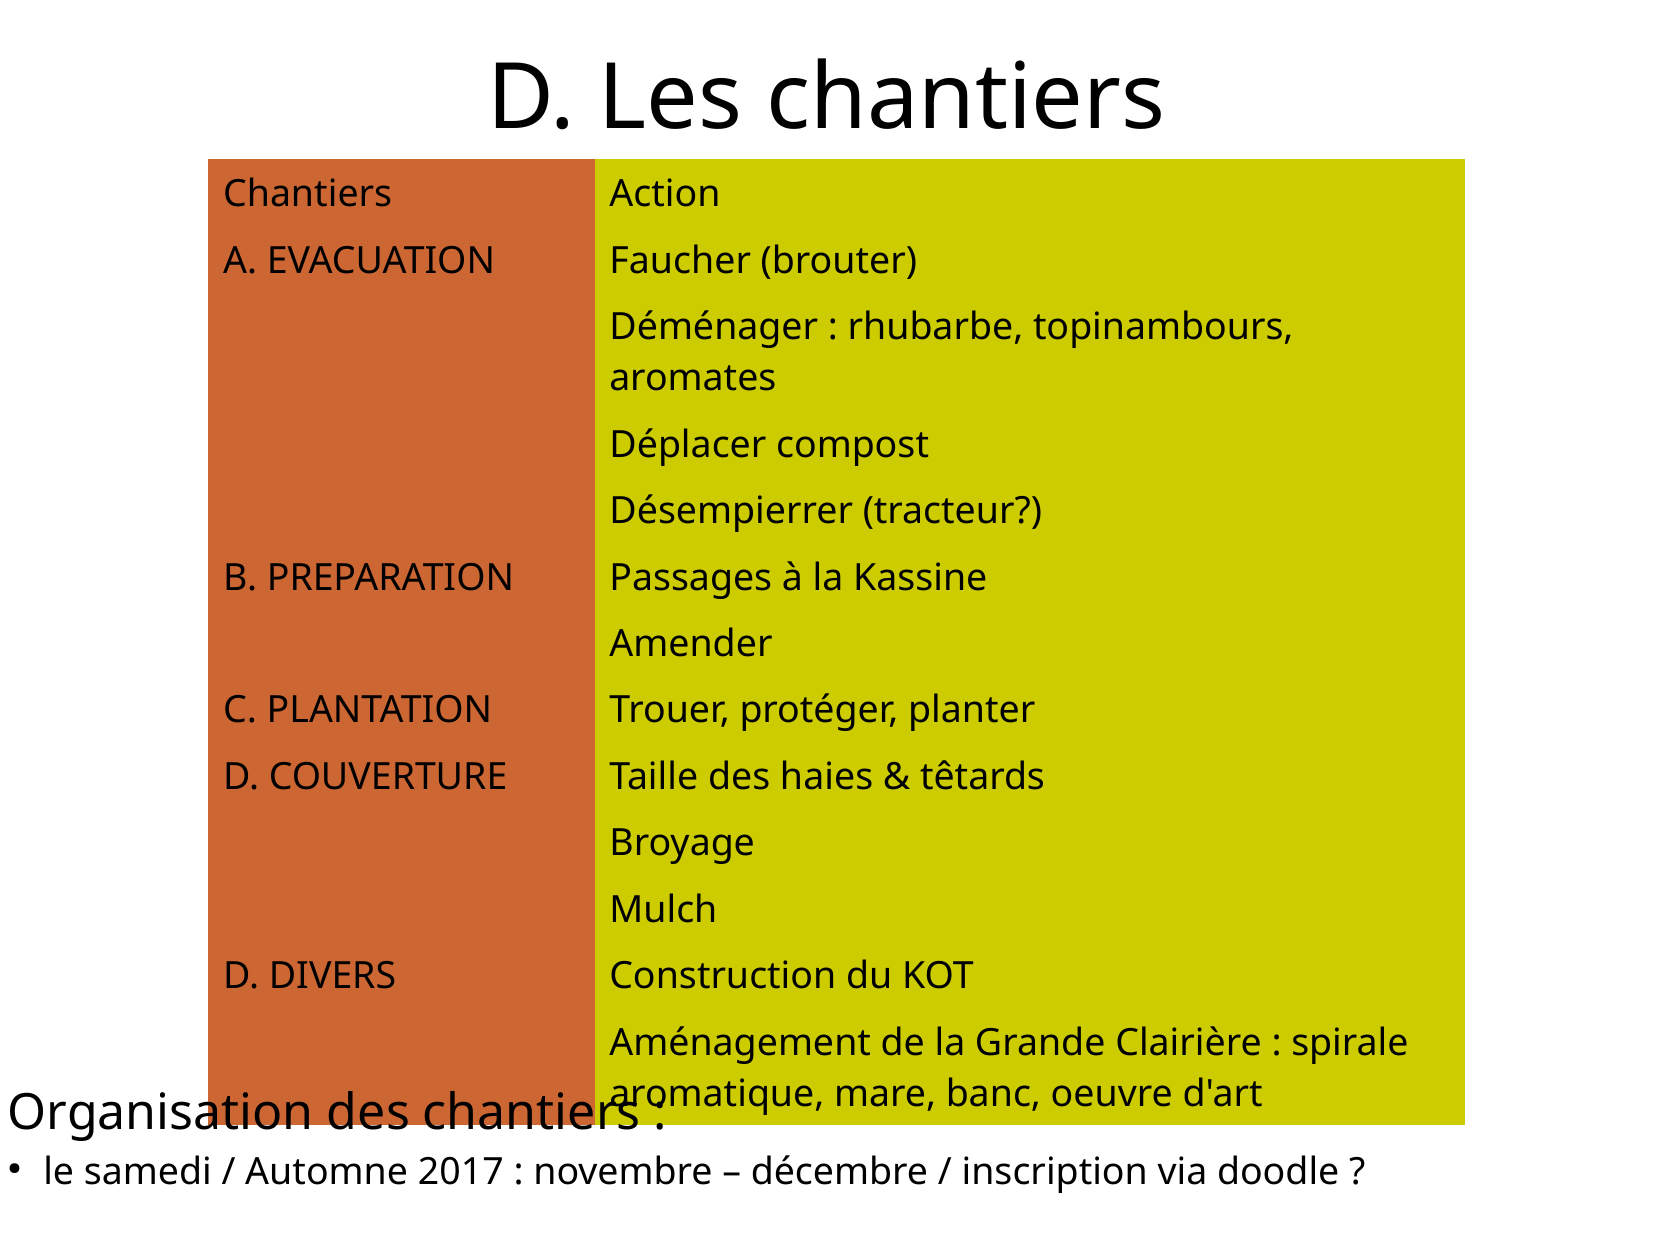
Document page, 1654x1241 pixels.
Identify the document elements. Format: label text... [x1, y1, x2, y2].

table_cell Taille des haies & têtards [595, 742, 1465, 808]
table_cell [208, 476, 595, 542]
table_cell Déménager : rhubarbe, topinambours, aromates [595, 292, 1465, 410]
table_cell Construction du KOT [595, 941, 1465, 1008]
table_cell Déplacer compost [595, 410, 1465, 476]
table_cell A. EVACUATION [208, 226, 595, 292]
table_cell [208, 1008, 595, 1068]
table_cell Broyage [595, 808, 1465, 875]
table_cell C. PLANTATION [208, 675, 595, 742]
table_header Chantiers [208, 159, 595, 226]
text_box Organisation des chantiers : le samedi / Automne 2017 : novembre – décembre / inscription via doodle ? [0, 1068, 1381, 1240]
table_cell Trouer, protéger, planter [595, 675, 1465, 742]
table_cell B. PREPARATION [208, 542, 595, 609]
table_cell [208, 410, 595, 476]
title D. Les chantiers [82, 33, 1571, 153]
table_cell [208, 292, 595, 410]
table_header Action [595, 159, 1465, 226]
table_cell D. DIVERS [208, 941, 595, 1008]
table_cell Faucher (brouter) [595, 226, 1465, 292]
table_cell Amender [595, 609, 1465, 675]
table_cell Désempierrer (tracteur?) [595, 476, 1465, 542]
table_cell Aménagement de la Grande Clairière : spirale aromatique, mare, banc, oeuvre d'art [595, 1008, 1465, 1125]
table_cell [208, 875, 595, 941]
table_cell Passages à la Kassine [595, 542, 1465, 609]
table_cell [208, 808, 595, 875]
table_cell [208, 609, 595, 675]
table_cell Mulch [595, 875, 1465, 941]
table_cell D. COUVERTURE [208, 742, 595, 808]
